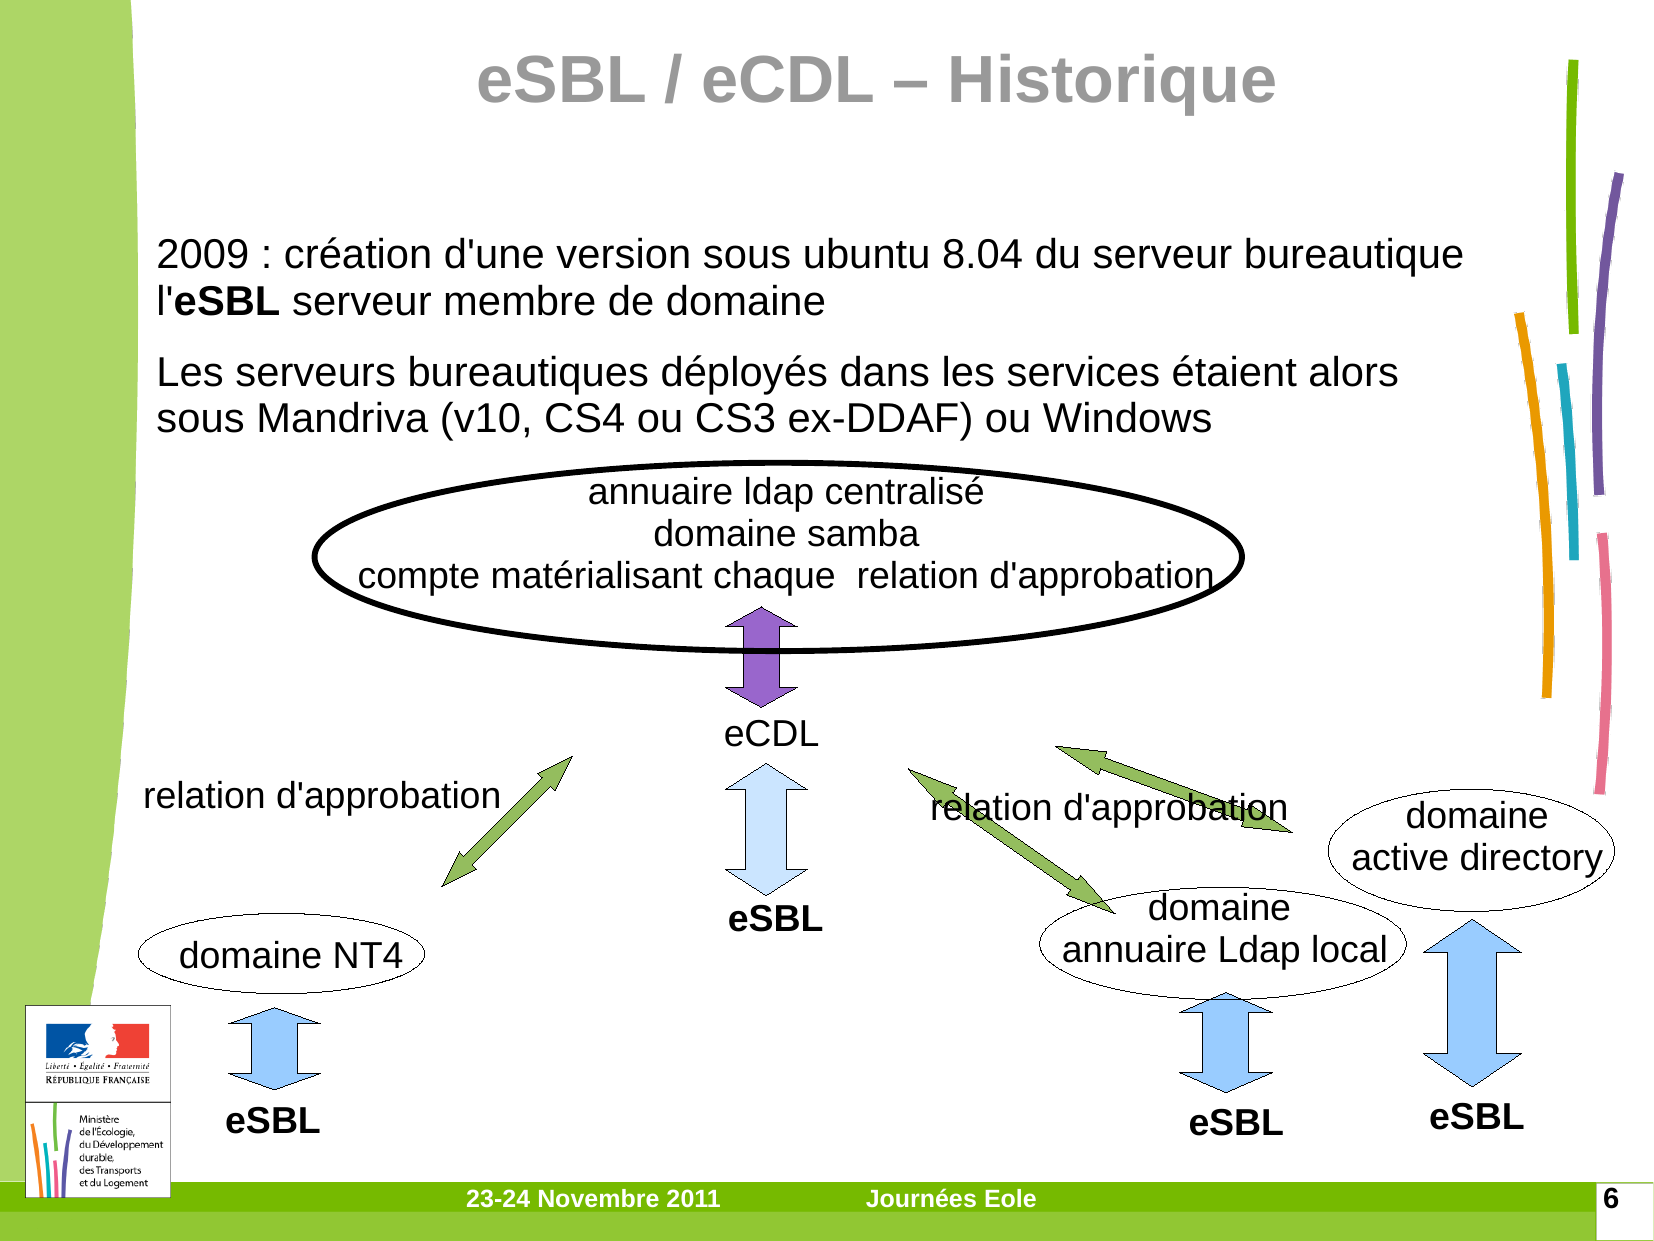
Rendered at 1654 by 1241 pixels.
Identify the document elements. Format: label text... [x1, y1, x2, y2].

text_box [1179, 1000, 1273, 1093]
text_box eSBL [1173, 1093, 1371, 1152]
text_box eSBL [713, 889, 910, 948]
text_box [441, 825, 512, 887]
text_box domaine active directory [1336, 787, 1619, 887]
text_box [1423, 919, 1522, 1087]
text_box domaine NT4 [164, 927, 435, 985]
text_box eSBL [1414, 1088, 1611, 1147]
text_box [725, 654, 798, 708]
text_box [1055, 746, 1164, 779]
text_box [1210, 992, 1242, 999]
text_box annuaire ldap centralisé domaine samba compte matérialisant chaque relation d'approbation [334, 462, 658, 525]
text_box [228, 1007, 321, 1090]
text_box [725, 606, 798, 648]
text_box [543, 756, 573, 794]
text_box annuaire ldap centralisé domaine samba compte matérialisant chaque relation d'approbation [898, 462, 1239, 539]
text_box eCDL [709, 705, 916, 762]
picture [0, 0, 1654, 1241]
text_box [908, 768, 934, 779]
text_box eSBL [210, 1091, 407, 1150]
title eSBL / eCDL – Historique [133, 0, 1622, 159]
text_box domaine annuaire Ldap local [1030, 879, 1420, 979]
text_box [725, 763, 808, 896]
text_box annuaire ldap centralisé domaine samba compte matérialisant chaque relation d'approbation [334, 466, 1238, 604]
text_box relation d'approbation [915, 779, 1331, 837]
text_box relation d'approbation [128, 767, 543, 825]
text_box [994, 837, 1116, 914]
list 2009 : création d'une version sous ubuntu 8.04 du serveur bureautique l'eSBL serveur membre de domaine Les serveurs bureautiques déployés dans les services étaient alors sous Mandriva (v10, CS4 ou CS3 ex-DDAF) ou Windows [156, 230, 1486, 1050]
